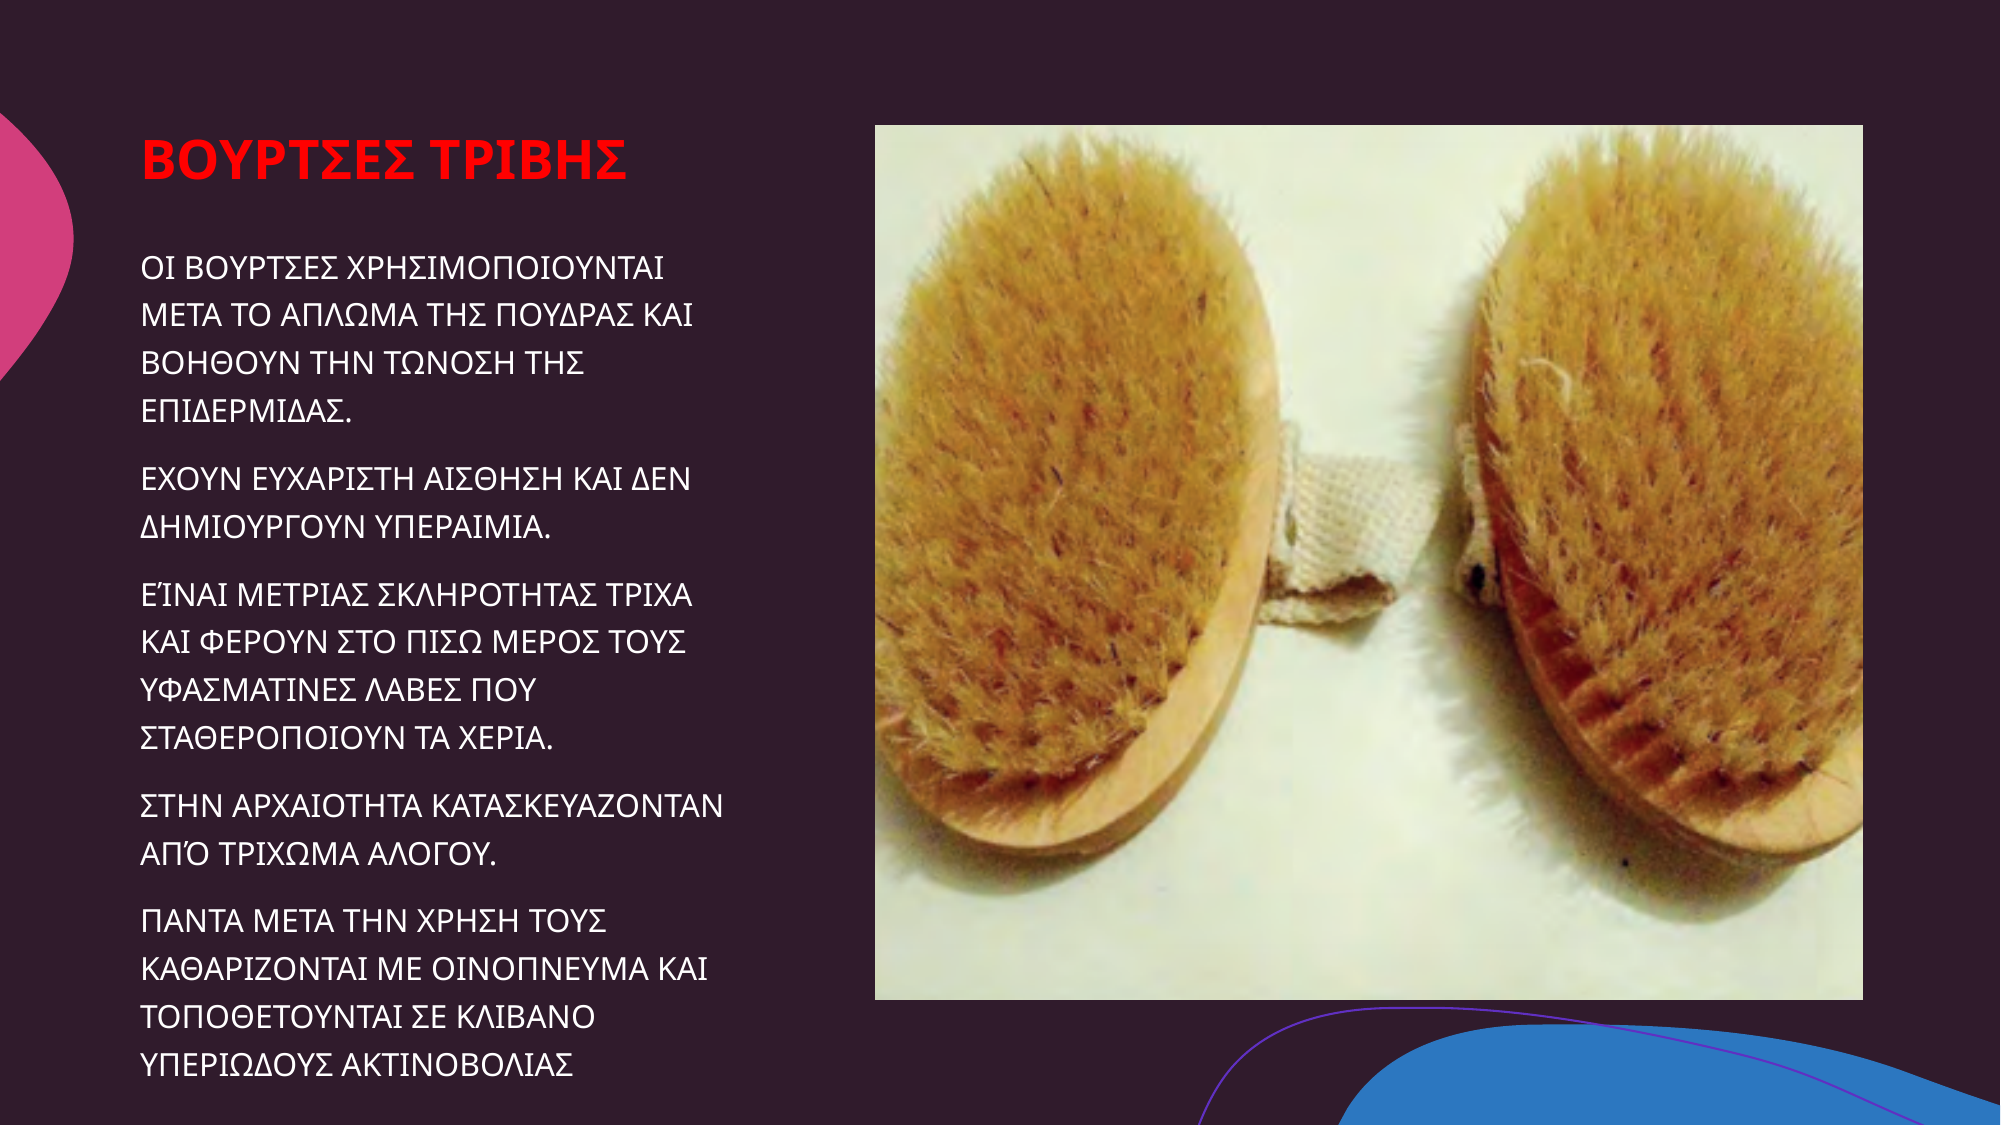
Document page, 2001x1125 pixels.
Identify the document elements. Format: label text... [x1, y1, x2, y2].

picture [875, 125, 1863, 1001]
list ΟΙ ΒΟΥΡΤΣΕΣ ΧΡΗΣΙΜΟΠΟΙΟΥΝΤΑΙ ΜΕΤΑ ΤΟ ΑΠΛΩΜΑ ΤΗΣ ΠΟΥΔΡΑΣ ΚΑΙ ΒΟΗΘΟΥΝ ΤΗΝ ΤΩΝΟΣΗ ΤΗΣ ΕΠΙΔΕΡΜΙΔΑΣ. ΕΧΟΥΝ ΕΥΧΑΡΙΣΤΗ ΑΙΣΘΗΣΗ ΚΑΙ ΔΕΝ ΔΗΜΙΟΥΡΓΟΥΝ ΥΠΕΡΑΙΜΙΑ. ΕΊΝΑΙ ΜΕΤΡΙΑΣ ΣΚΛΗΡΟΤΗΤΑΣ ΤΡΙΧΑ ΚΑΙ ΦΕΡΟΥΝ ΣΤΟ ΠΙΣΩ ΜΕΡΟΣ ΤΟΥΣ ΥΦΑΣΜΑΤΙΝΕΣ ΛΑΒΕΣ ΠΟΥ ΣΤΑΘΕΡΟΠΟΙΟΥΝ ΤΑ ΧΕΡΙΑ. ΣΤΗΝ ΑΡΧΑΙΟΤΗΤΑ ΚΑΤΑΣΚΕΥΑΖΟΝΤΑΝ ΑΠΌ ΤΡΙΧΩΜΑ ΑΛΟΓΟΥ. ΠΑΝΤΑ ΜΕΤΑ ΤΗΝ ΧΡΗΣΗ ΤΟΥΣ ΚΑΘΑΡΙΖΟΝΤΑΙ ΜΕ ΟΙΝΟΠΝΕΥΜΑ ΚΑΙ ΤΟΠΟΘΕΤΟΥΝΤΑΙ ΣΕ ΚΛΙΒΑΝΟ ΥΠΕΡΙΩΔΟΥΣ ΑΚΤΙΝΟΒΟΛΙΑΣ [125, 230, 751, 1106]
title ΒΟΥΡΤΣΕΣ ΤΡΙΒΗΣ [125, 125, 751, 230]
